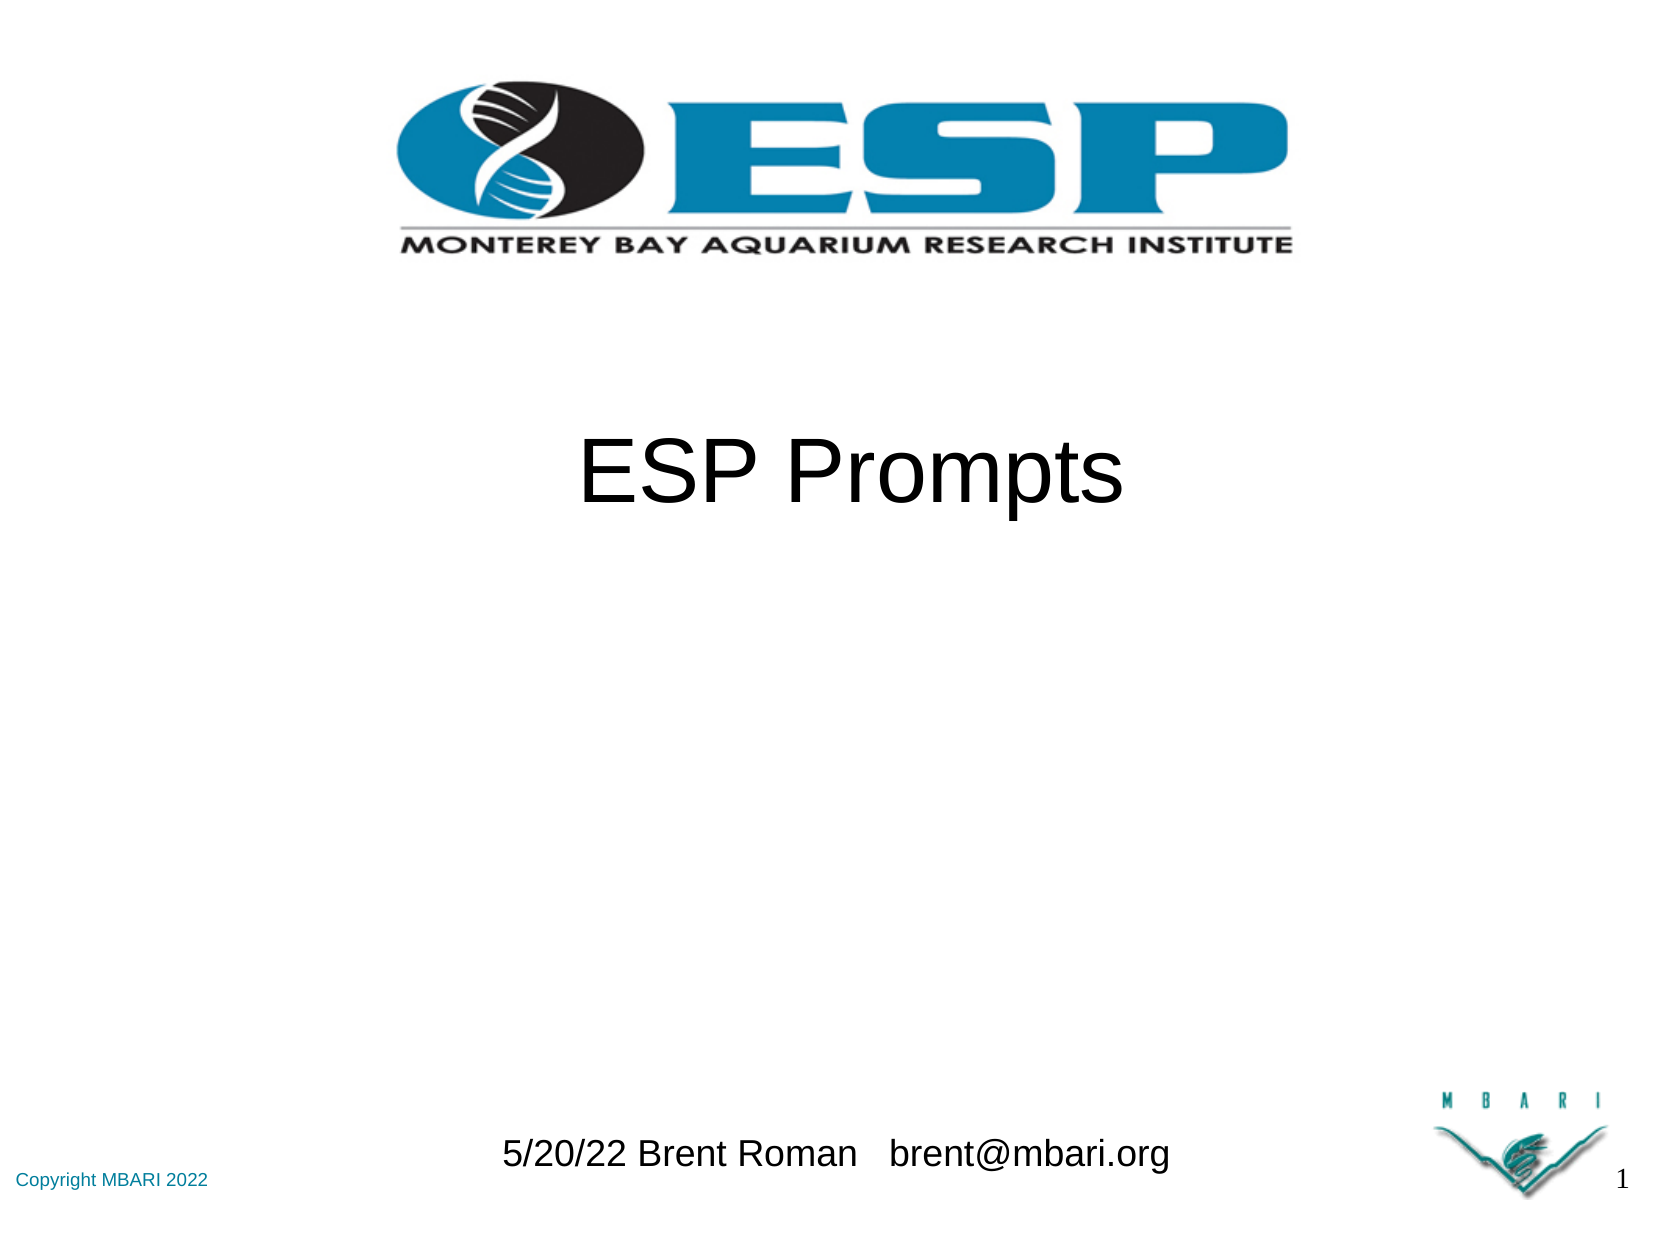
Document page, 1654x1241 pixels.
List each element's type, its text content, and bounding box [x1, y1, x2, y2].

text_box 5/20/22 Brent Roman brent@mbari.org [487, 1125, 1186, 1182]
picture [375, 74, 1313, 263]
picture [1426, 1091, 1613, 1200]
text_box ESP Prompts [562, 412, 1142, 563]
